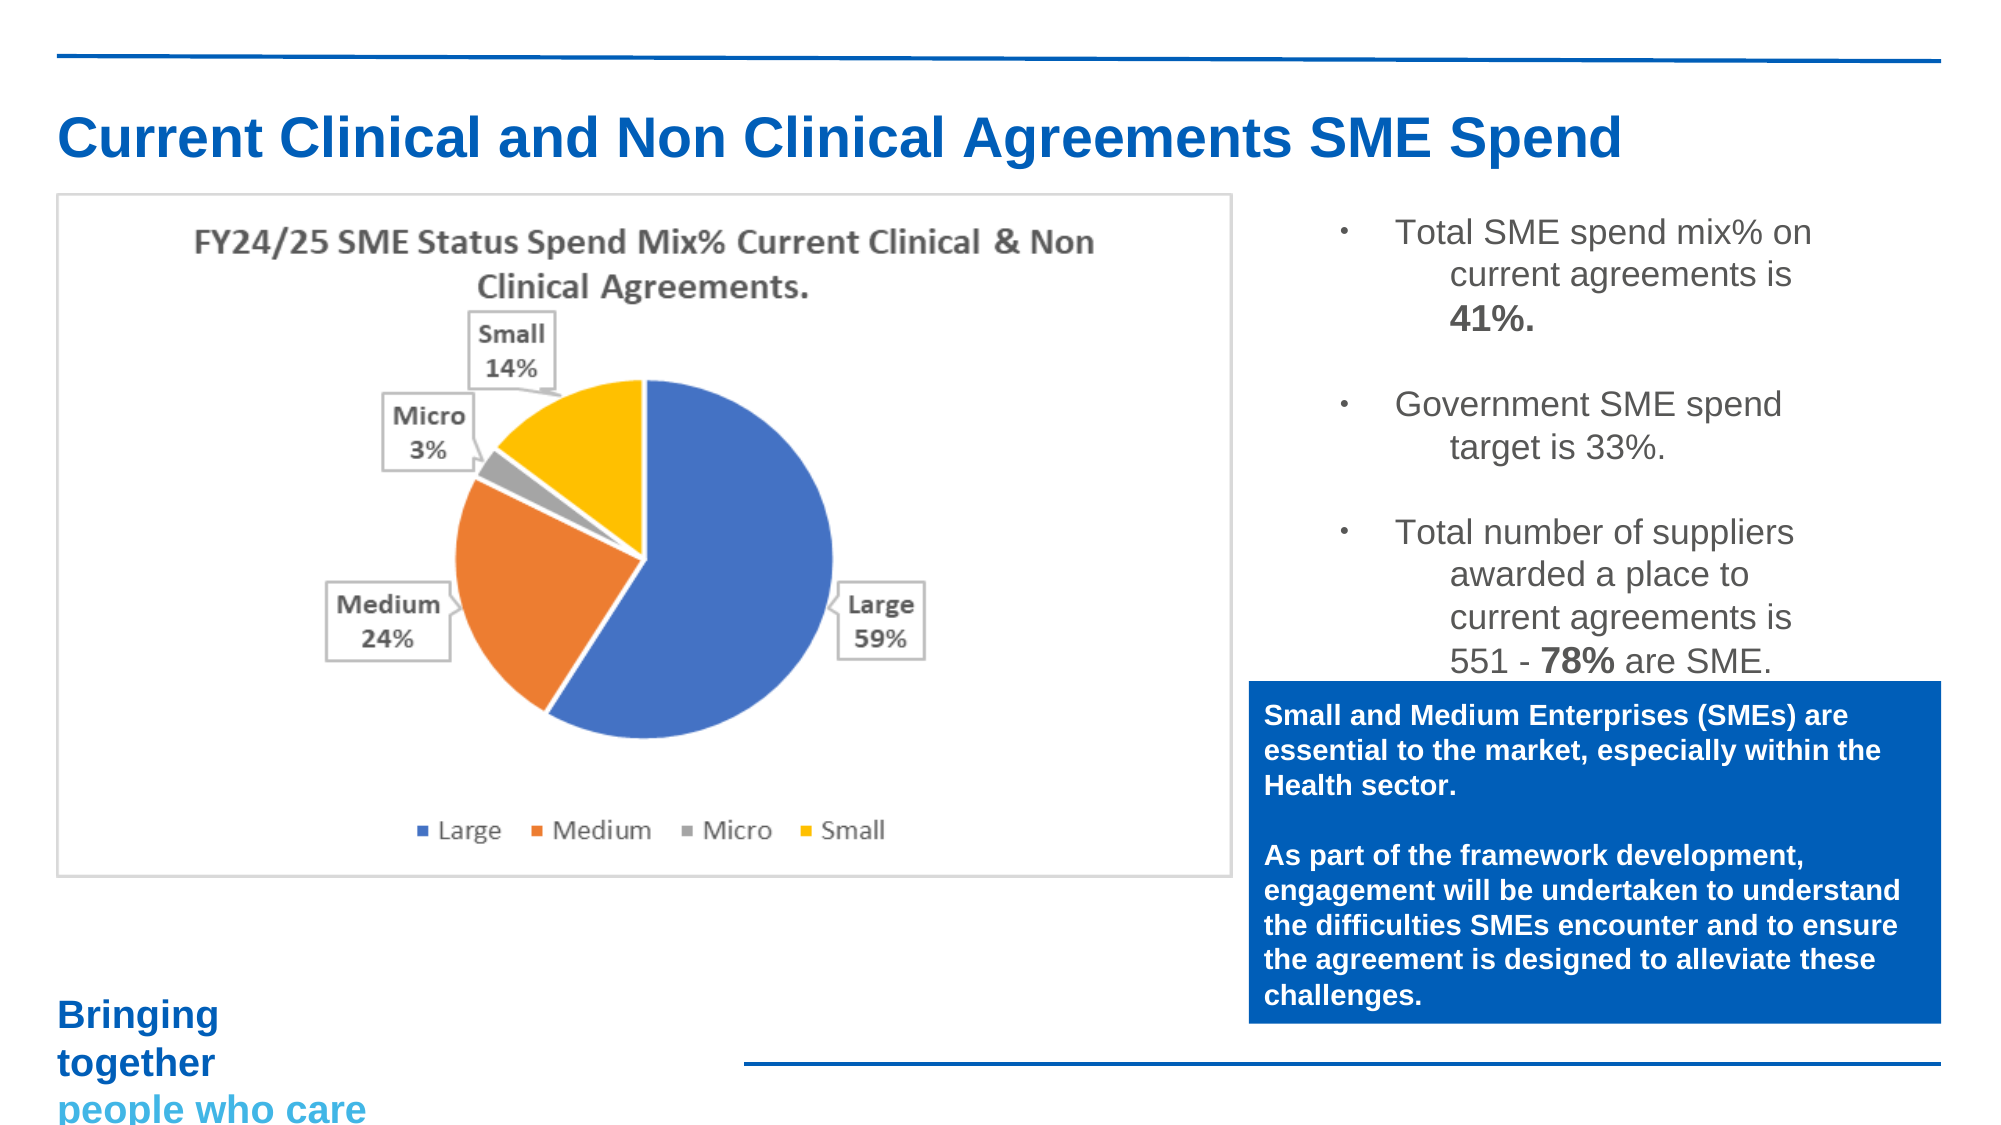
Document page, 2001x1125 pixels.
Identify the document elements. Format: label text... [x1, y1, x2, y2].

text_box Bringing together people who care [56, 989, 382, 1125]
text_box Small and Medium Enterprises (SMEs) are essential to the market, especially within the Health sector. As part of the framework development, engagement will be undertaken to understand the difficulties SMEs encounter and to ensure the agreement is designed to alleviate these challenges. [1248, 681, 1942, 1024]
picture [56, 193, 1233, 878]
title Current Clinical and Non Clinical Agreements SME Spend [56, 90, 1836, 194]
text_box Total SME spend mix% on current agreements is 41%. Government SME spend target is 33%. Total number of suppliers awarded a place to current agreements is 551 - 78% are SME. [1284, 193, 1843, 655]
